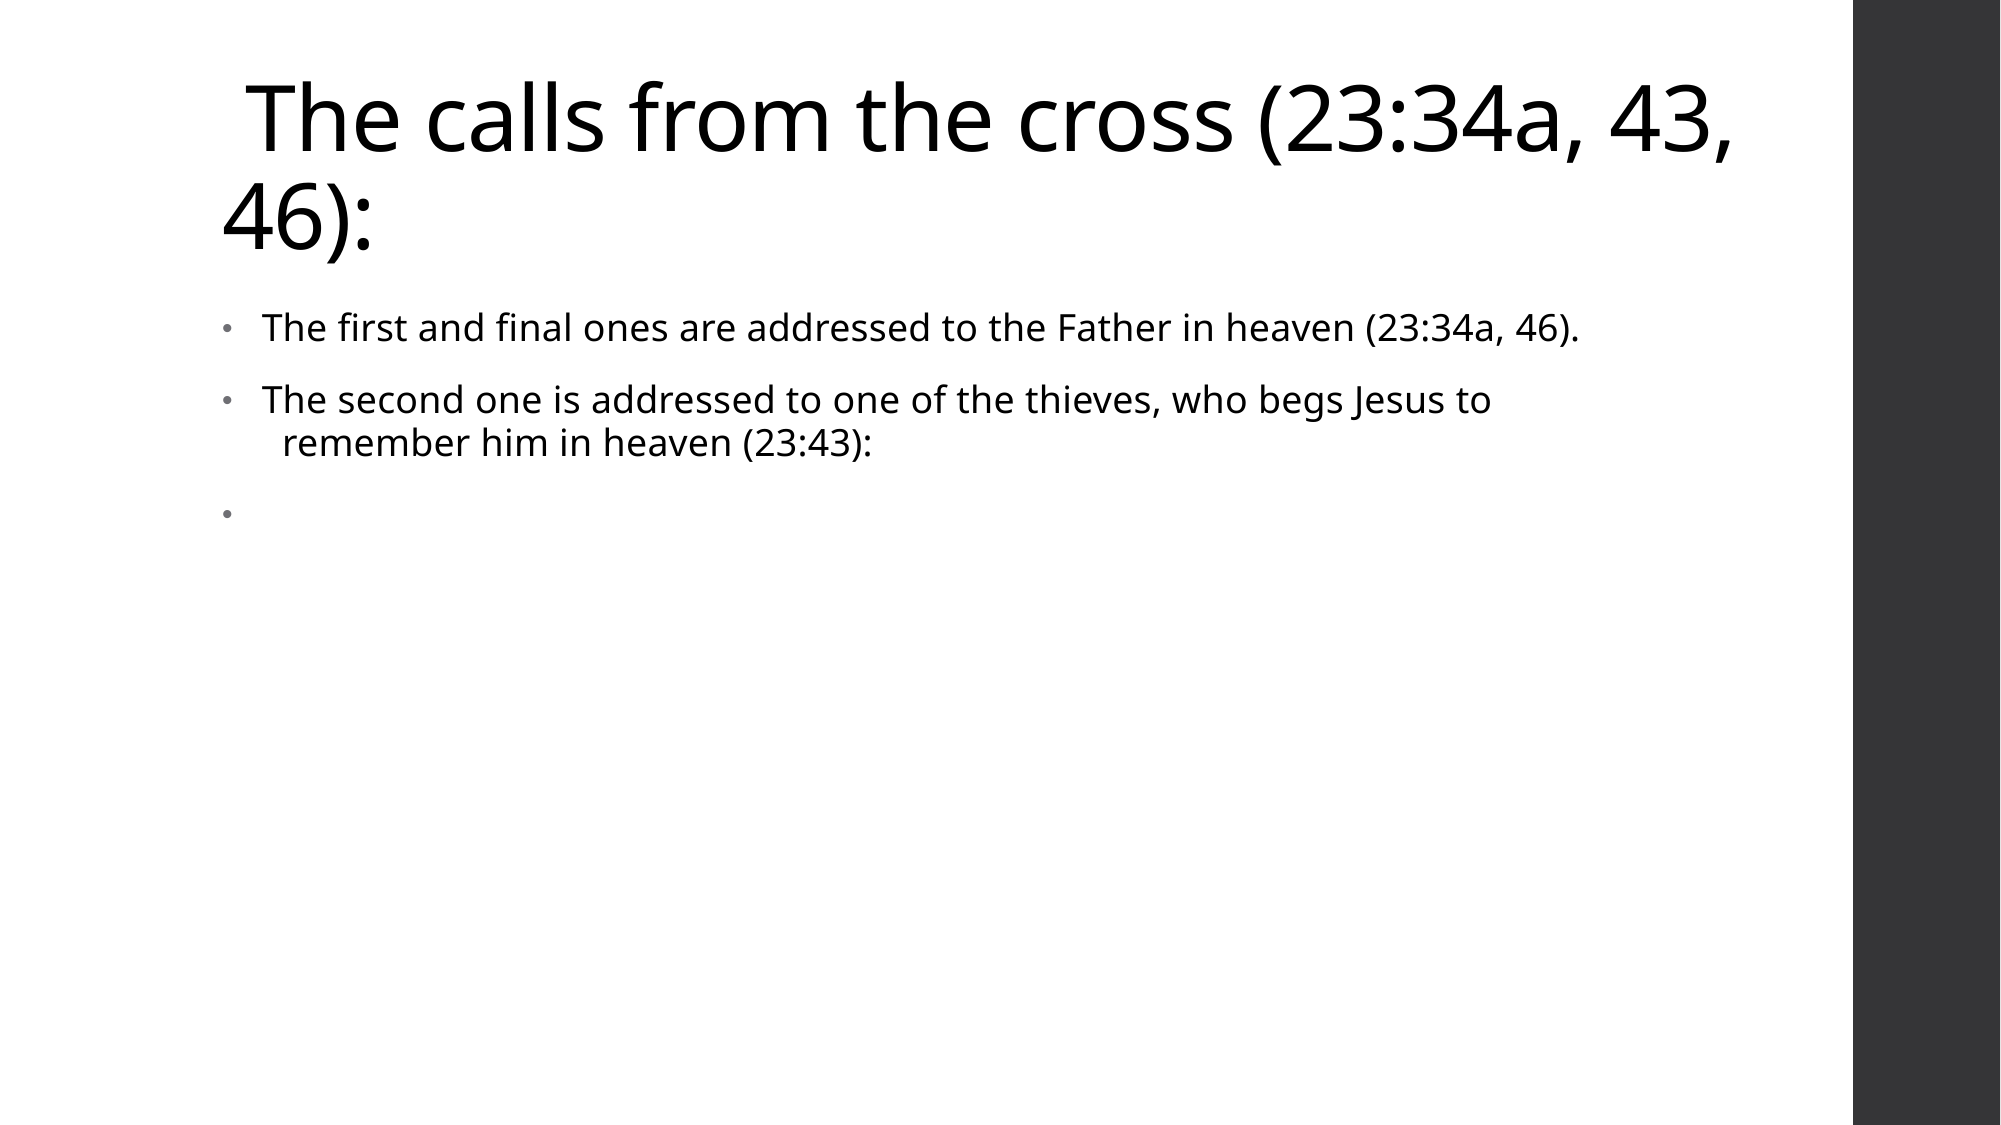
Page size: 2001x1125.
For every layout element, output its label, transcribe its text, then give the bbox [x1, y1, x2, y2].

title The calls from the cross (23:34a, 43, 46): [206, 60, 1797, 278]
list The first and final ones are addressed to the Father in heaven (23:34a, 46). The second one is addressed to one of the thieves, who begs Jesus to remember him in heaven (23:43): [206, 299, 1617, 1014]
